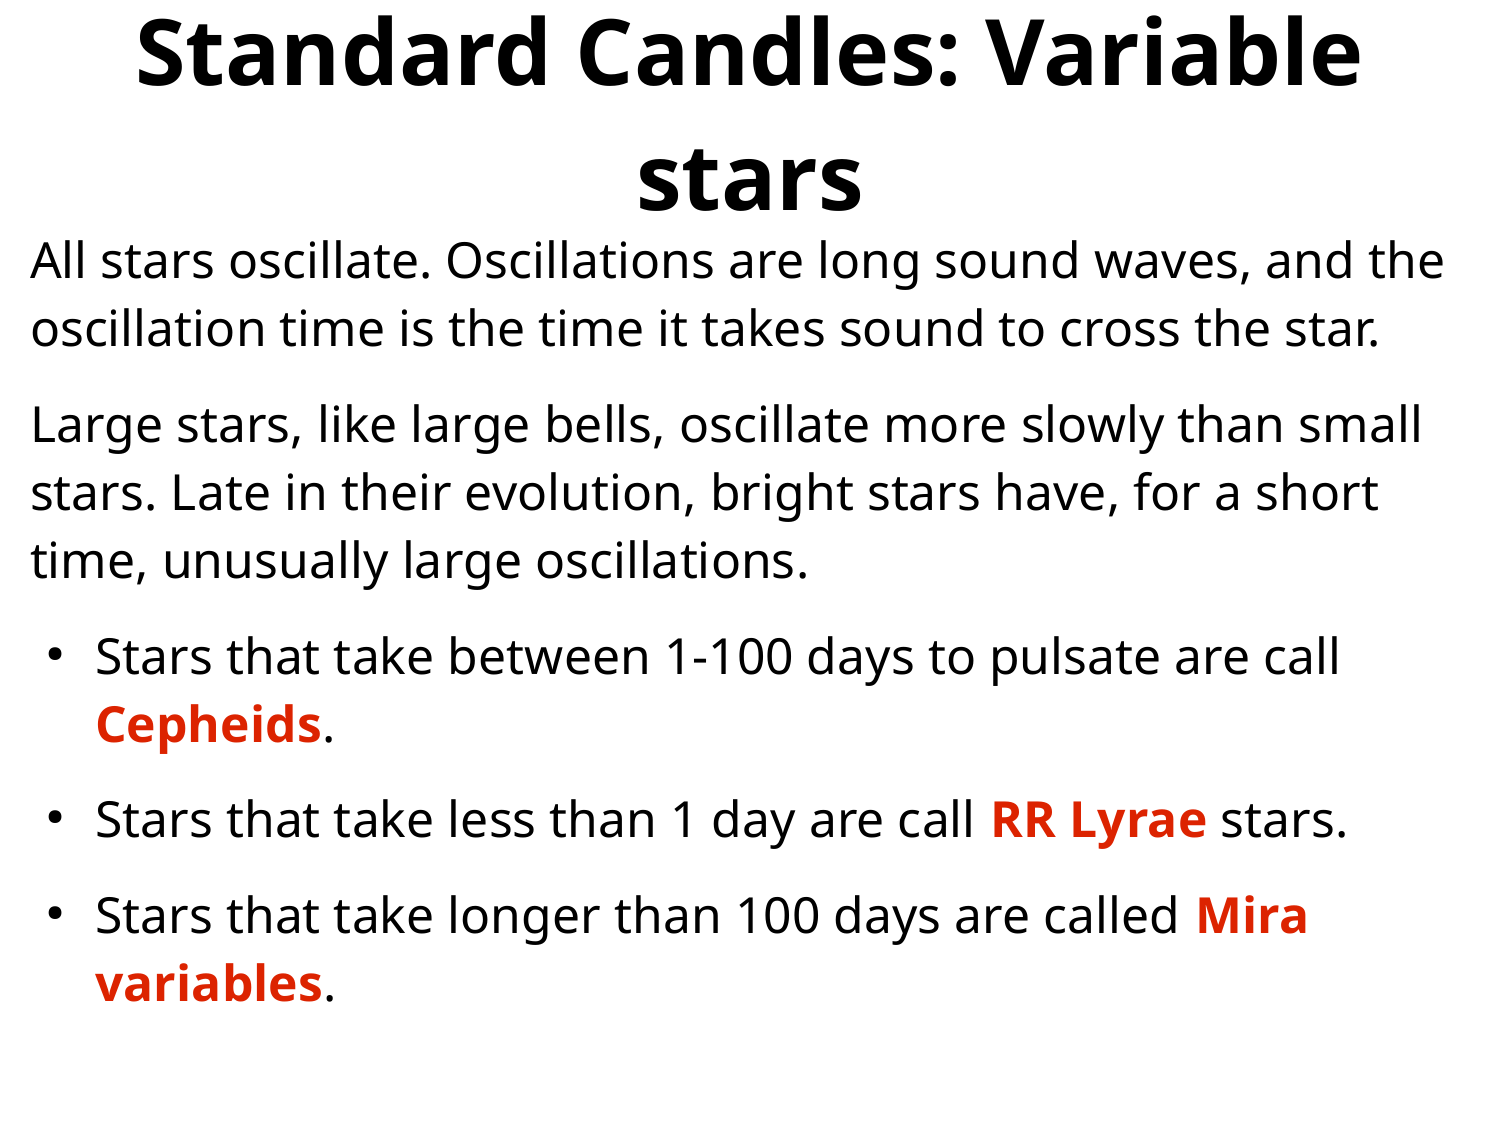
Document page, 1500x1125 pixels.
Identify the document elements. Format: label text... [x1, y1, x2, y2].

title Standard Candles: Variable stars [30, 29, 1471, 196]
list All stars oscillate. Oscillations are long sound waves, and the oscillation time is the time it takes sound to cross the star. Large stars, like large bells, oscillate more slowly than small stars. Late in their evolution, bright stars have, for a short time, unusually large oscillations. Stars that take between 1-100 days to pulsate are call Cepheids. Stars that take less than 1 day are call RR Lyrae stars. Stars that take longer than 100 days are called Mira variables. [30, 224, 1471, 1066]
